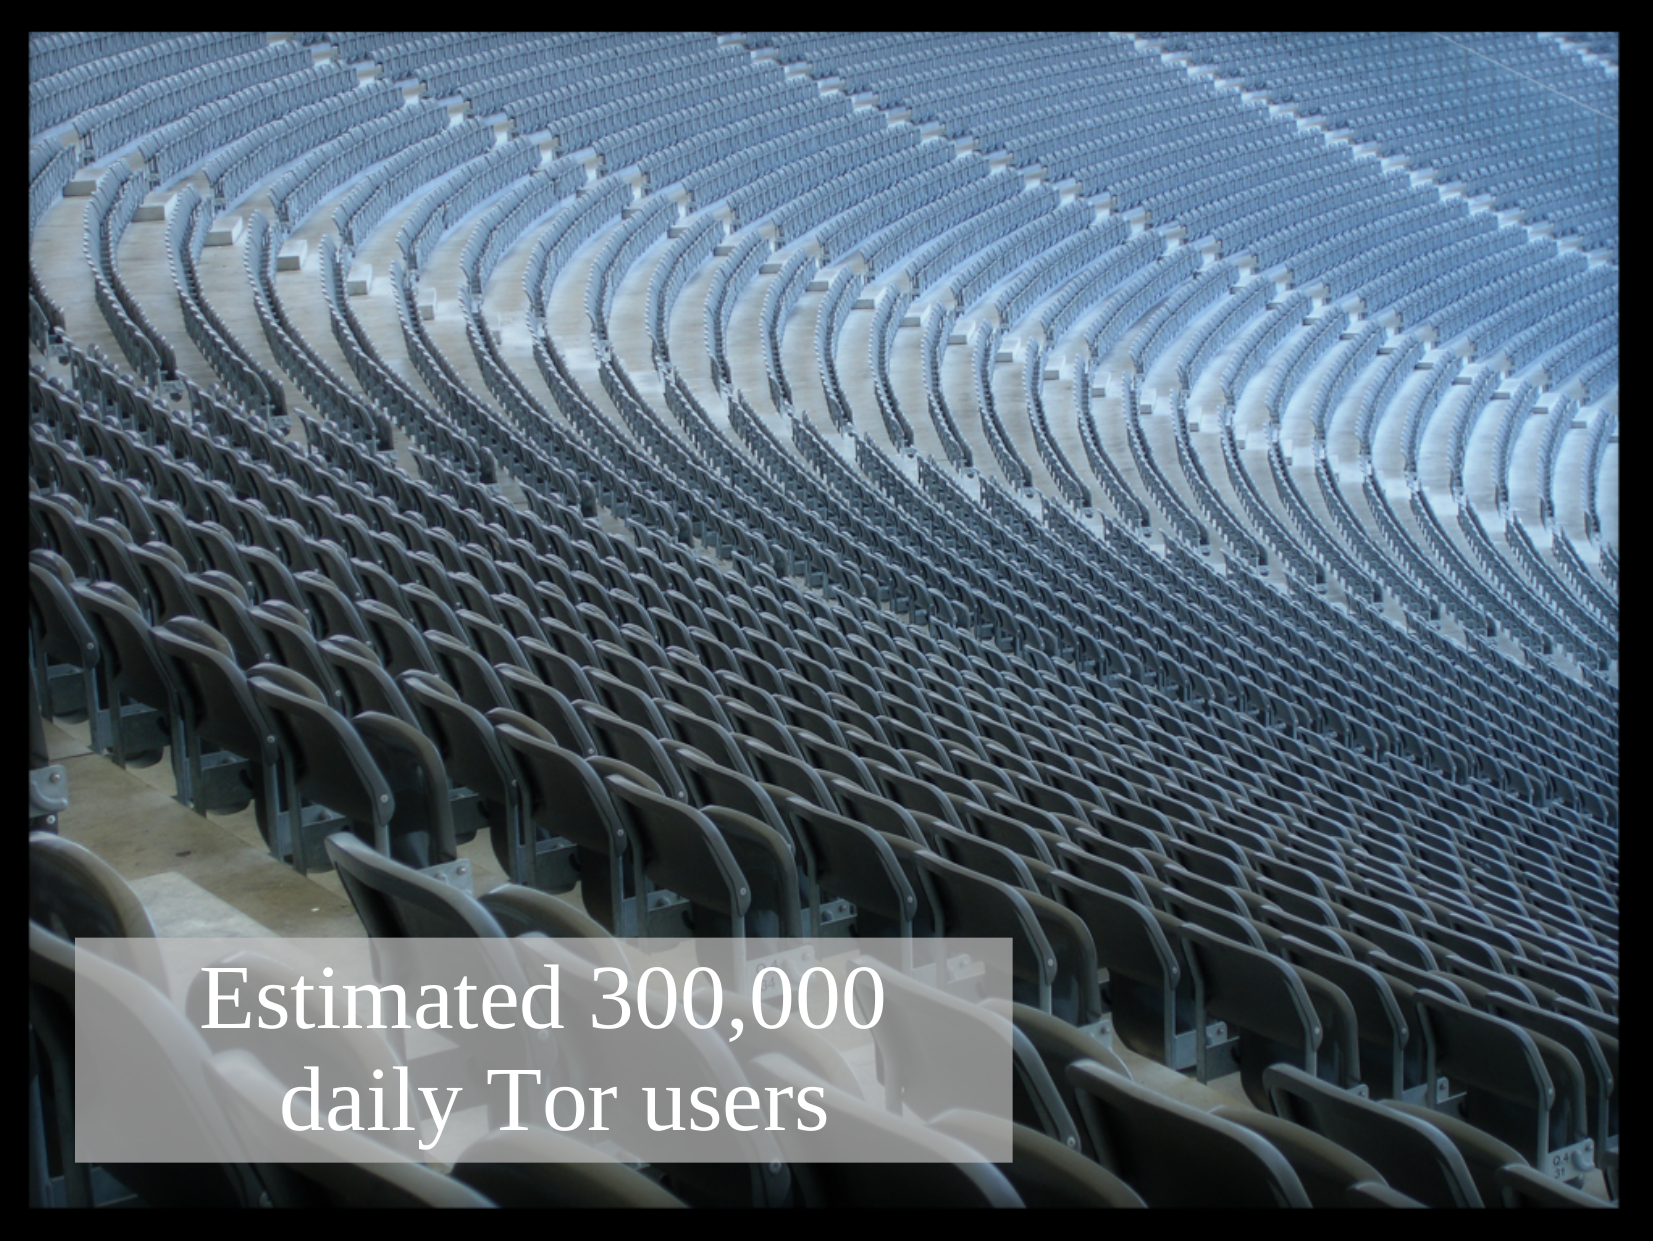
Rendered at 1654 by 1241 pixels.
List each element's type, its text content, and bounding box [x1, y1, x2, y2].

picture [0, 0, 1653, 1238]
title Estimated 300,000 daily Tor users [75, 937, 1013, 1160]
